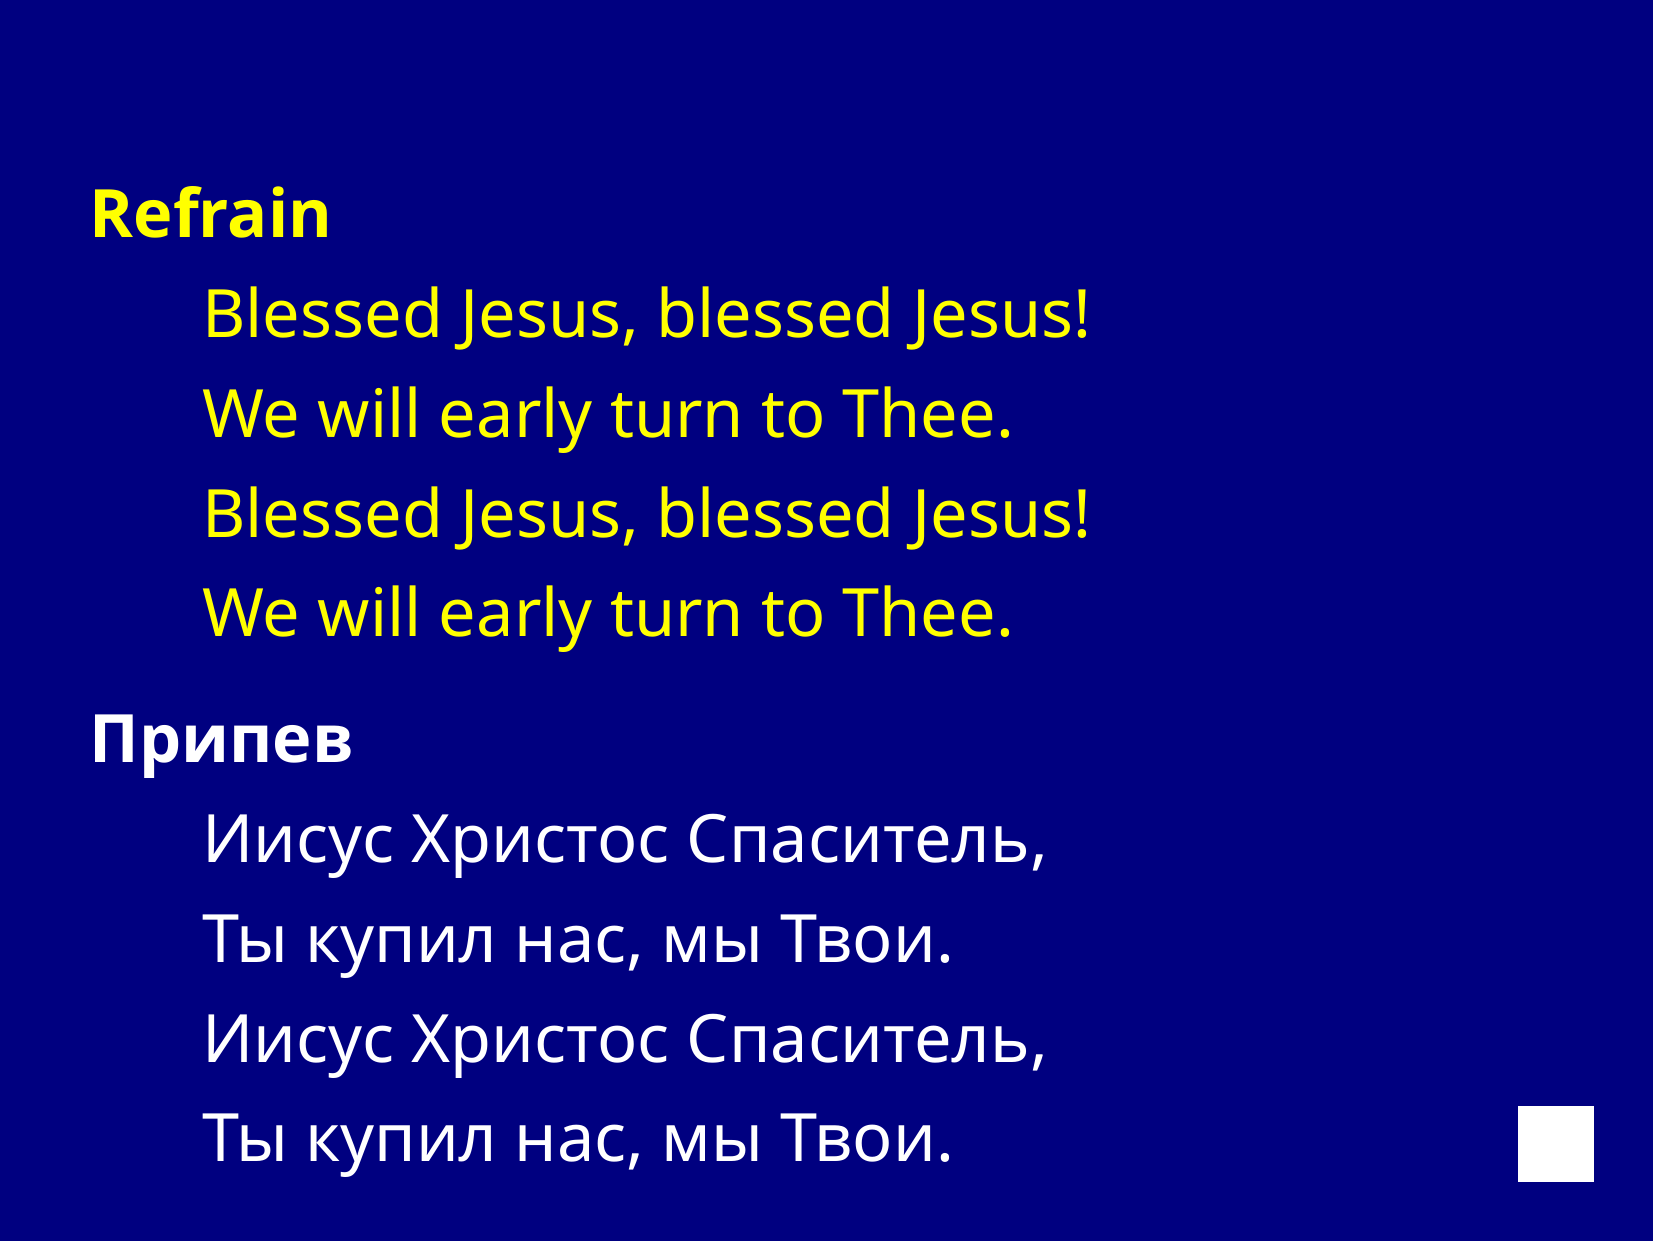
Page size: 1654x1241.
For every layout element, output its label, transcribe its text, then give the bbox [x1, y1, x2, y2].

text_box Припев Иисус Христос Спаситель, Ты купил нас, мы Твои. Иисус Христос Спаситель, Ты купил нас, мы Твои. [75, 675, 1576, 1163]
text_box Refrain Blessed Jesus, blessed Jesus! We will early turn to Thee. Blessed Jesus, blessed Jesus! We will early turn to Thee. [75, 150, 1576, 638]
text_box [1518, 1106, 1594, 1182]
